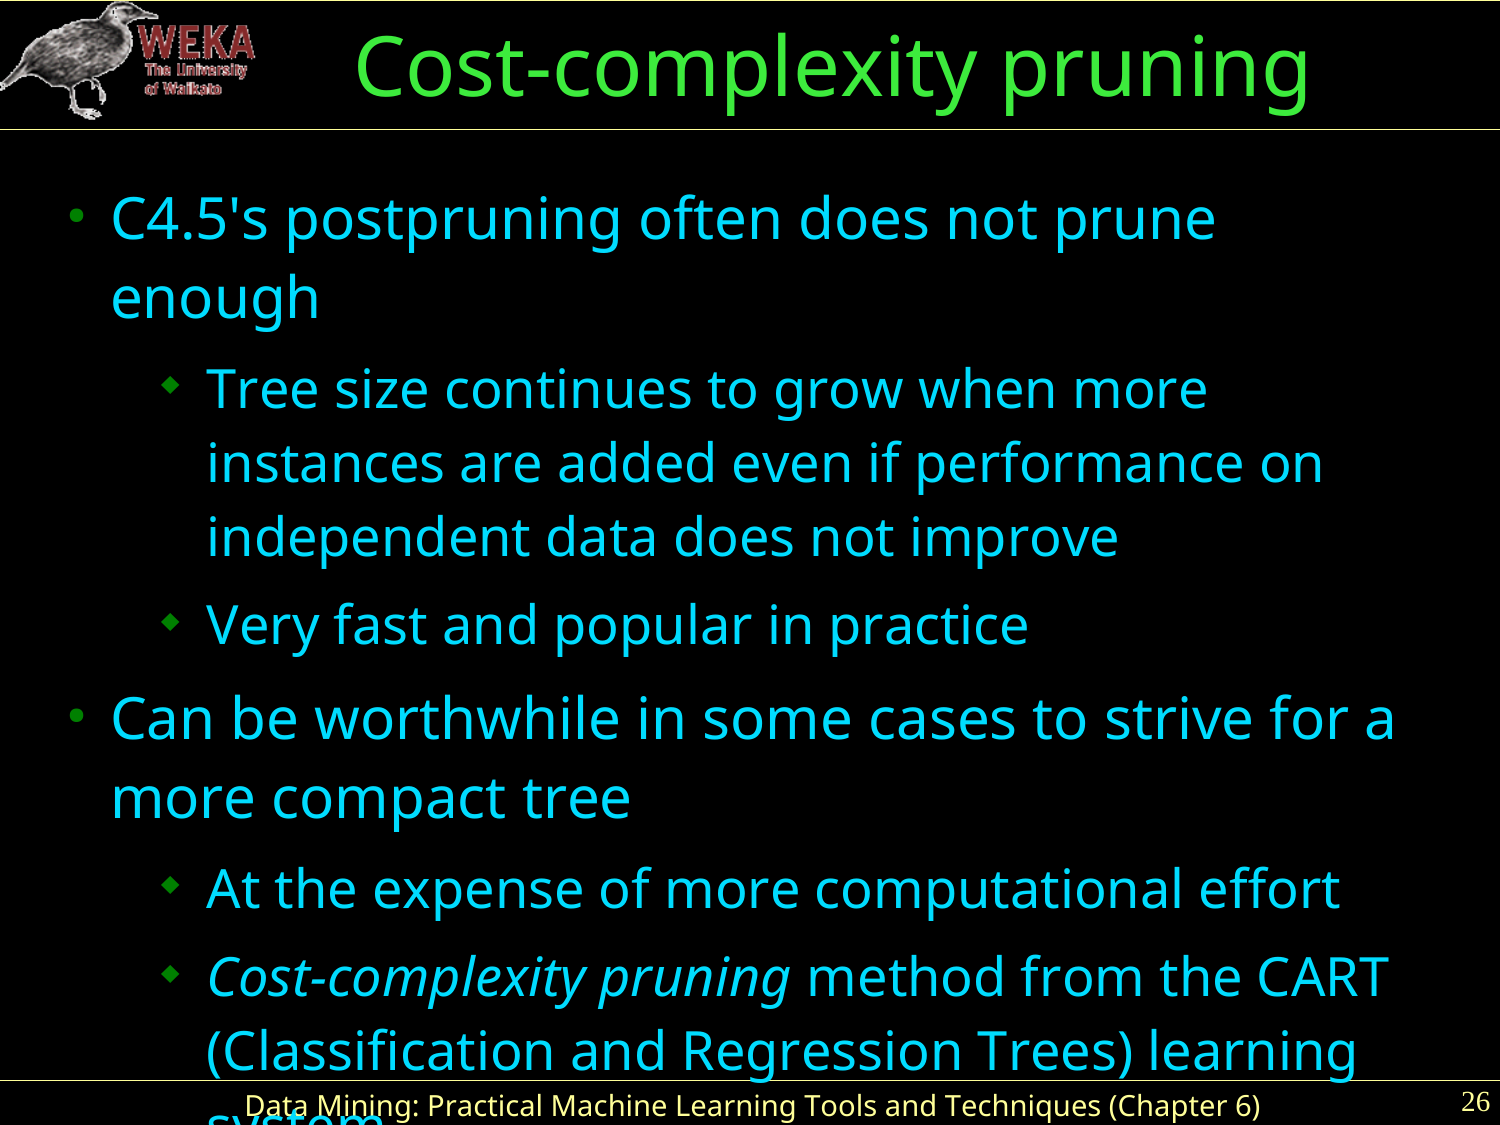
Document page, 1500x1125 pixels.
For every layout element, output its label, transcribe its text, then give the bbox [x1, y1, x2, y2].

list C4.5's postpruning often does not prune enough Tree size continues to grow when more instances are added even if performance on independent data does not improve Very fast and popular in practice Can be worthwhile in some cases to strive for a more compact tree At the expense of more computational effort Cost-complexity pruning method from the CART (Classification and Regression Trees) learning system [67, 177, 1418, 1093]
title Cost-complexity pruning [353, 0, 1429, 159]
picture [0, 1, 266, 129]
